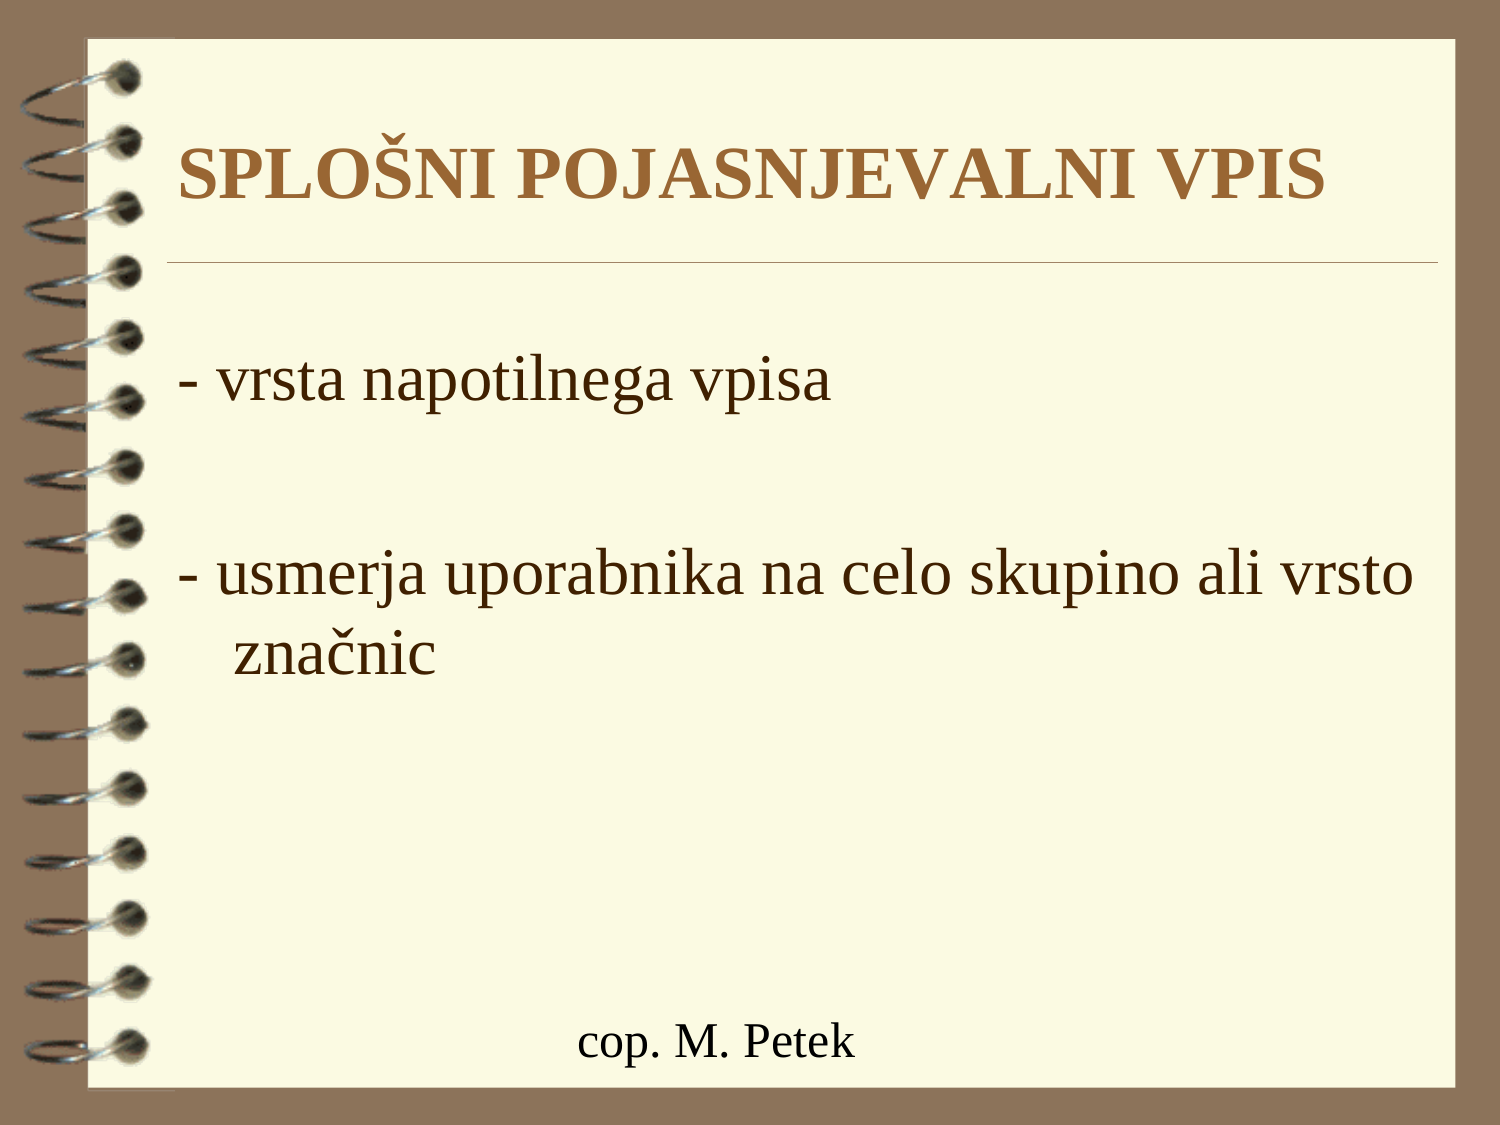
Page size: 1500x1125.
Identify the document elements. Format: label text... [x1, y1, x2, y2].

picture [0, 0, 175, 1125]
list - vrsta napotilnega vpisa - usmerja uporabnika na celo skupino ali vrsto značnic [162, 326, 1438, 976]
title SPLOŠNI POJASNJEVALNI VPIS [162, 74, 1438, 263]
